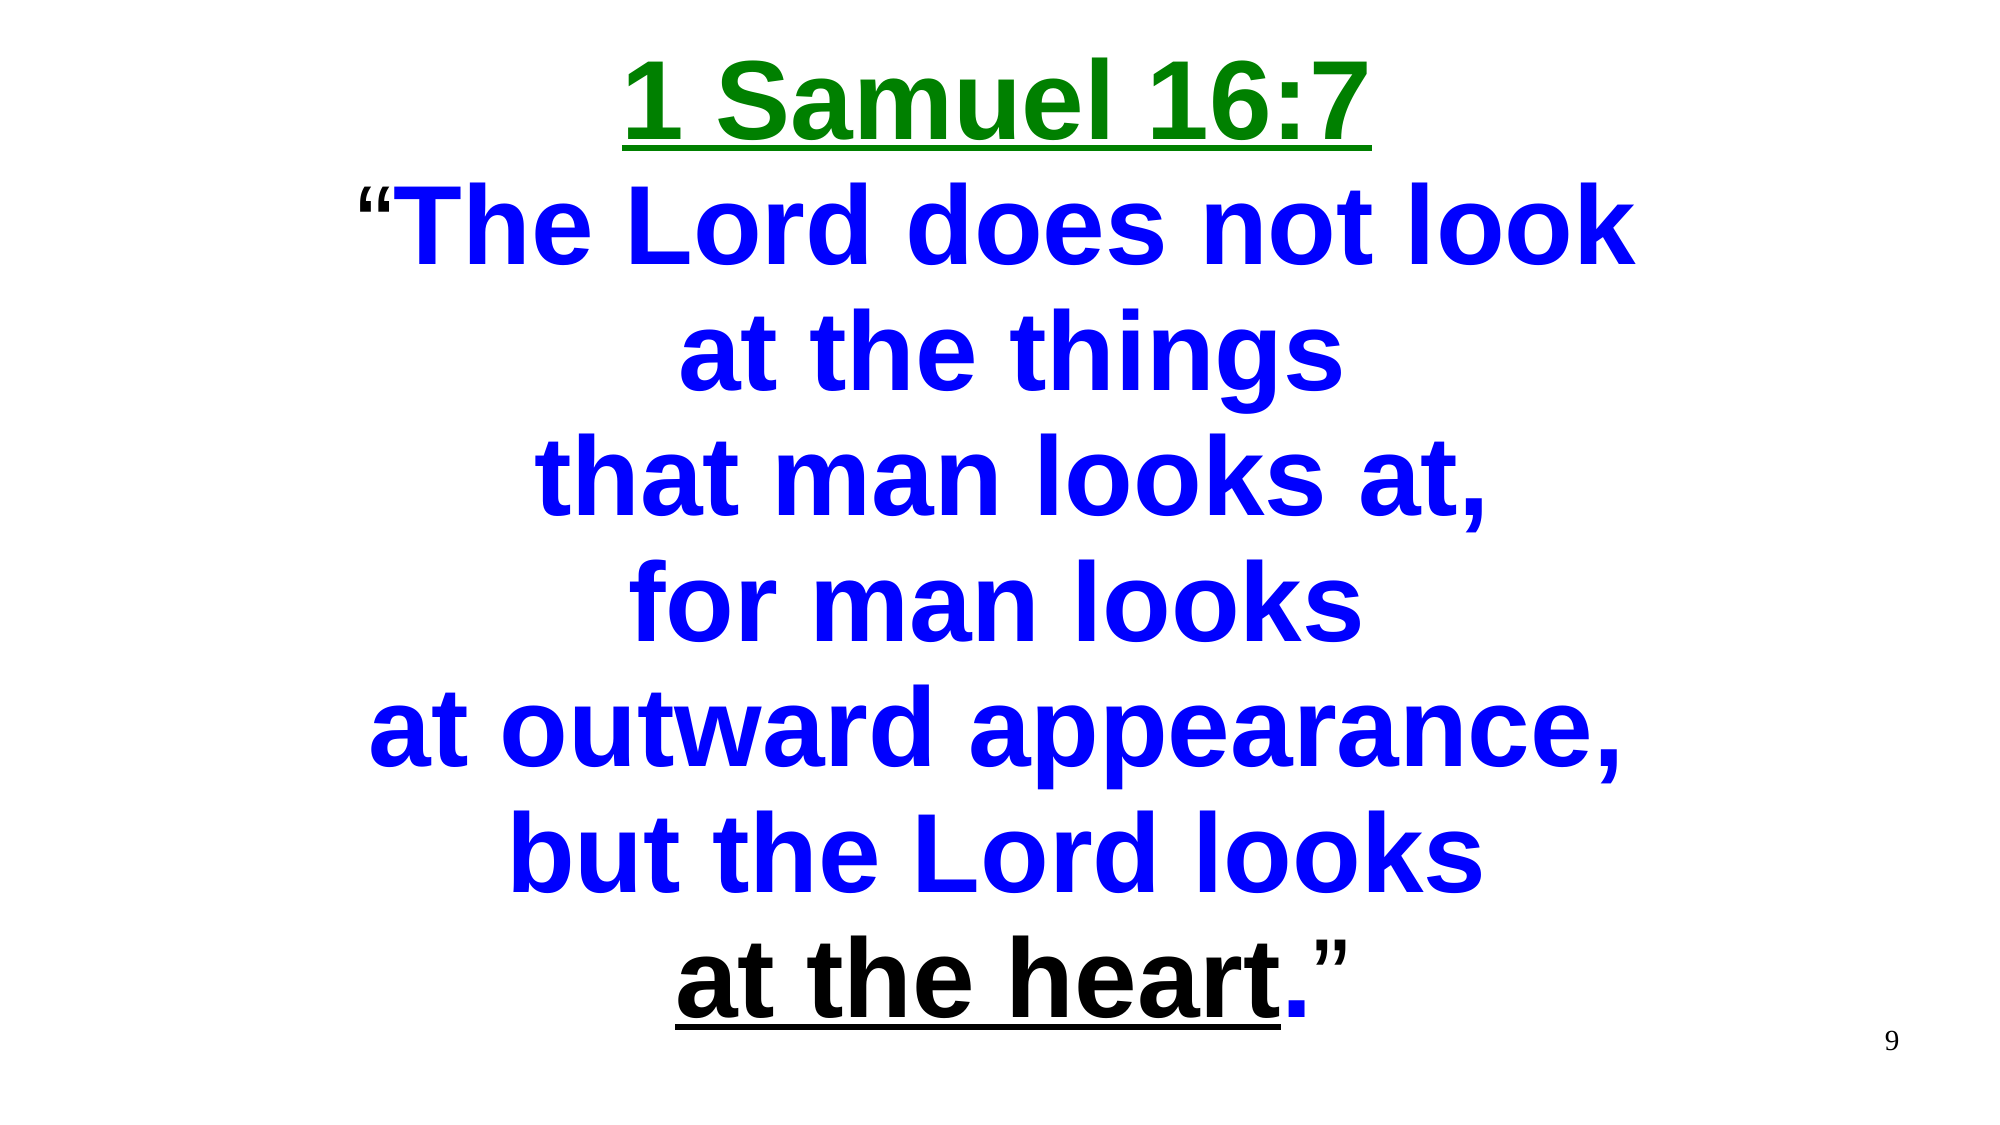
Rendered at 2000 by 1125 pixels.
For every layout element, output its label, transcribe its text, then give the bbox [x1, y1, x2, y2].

list 1 Samuel 16:7 “The Lord does not look at the things that man looks at, for man looks at outward appearance, but the Lord looks at the heart.” [37, 37, 1988, 1088]
